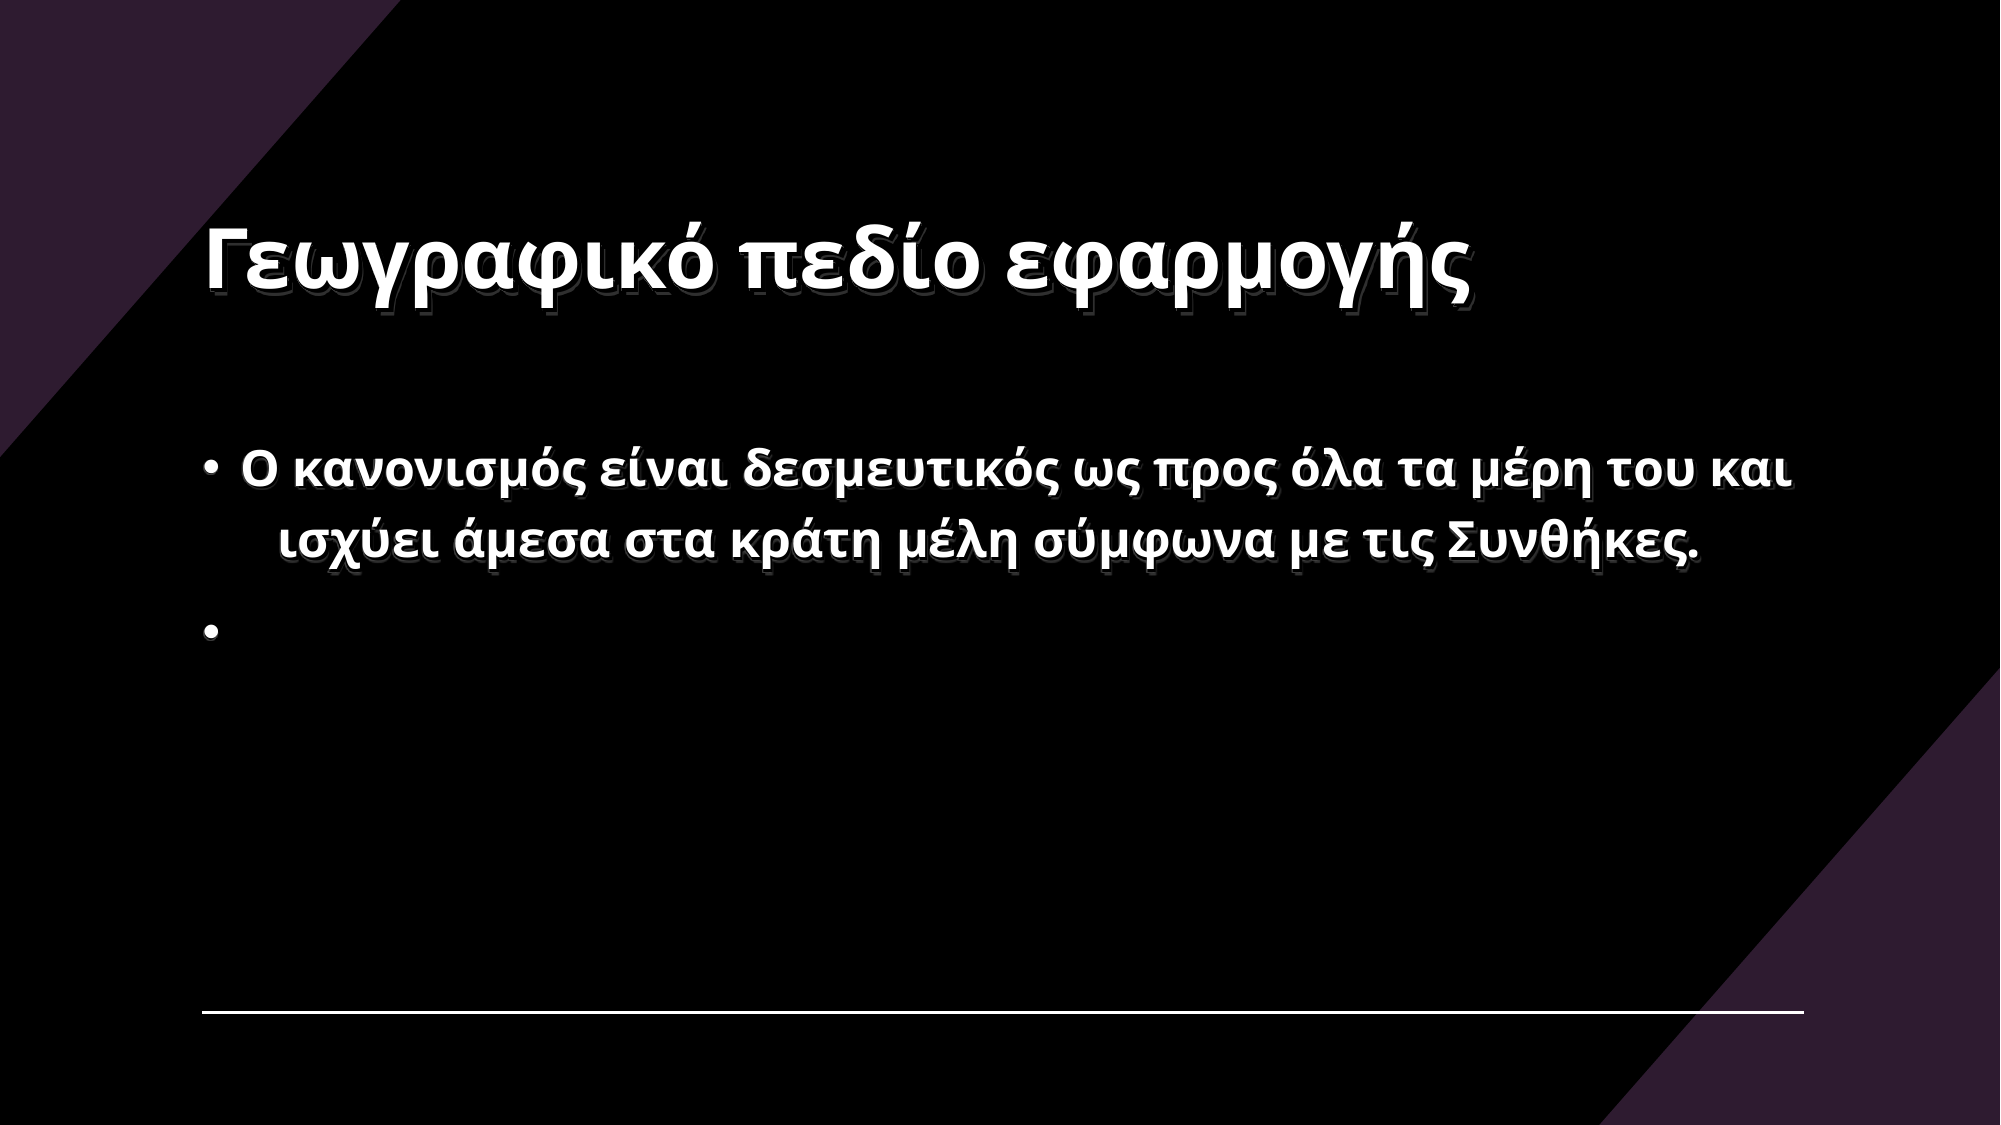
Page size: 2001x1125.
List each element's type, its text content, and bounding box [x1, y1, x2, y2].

list Ο κανονισμός είναι δεσμευτικός ως προς όλα τα μέρη του και ισχύει άμεσα στα κράτη μέλη σύμφωνα με τις Συνθήκες. [187, 416, 1813, 1002]
title Γεωγραφικό πεδίο εφαρμογής [187, 143, 1813, 367]
